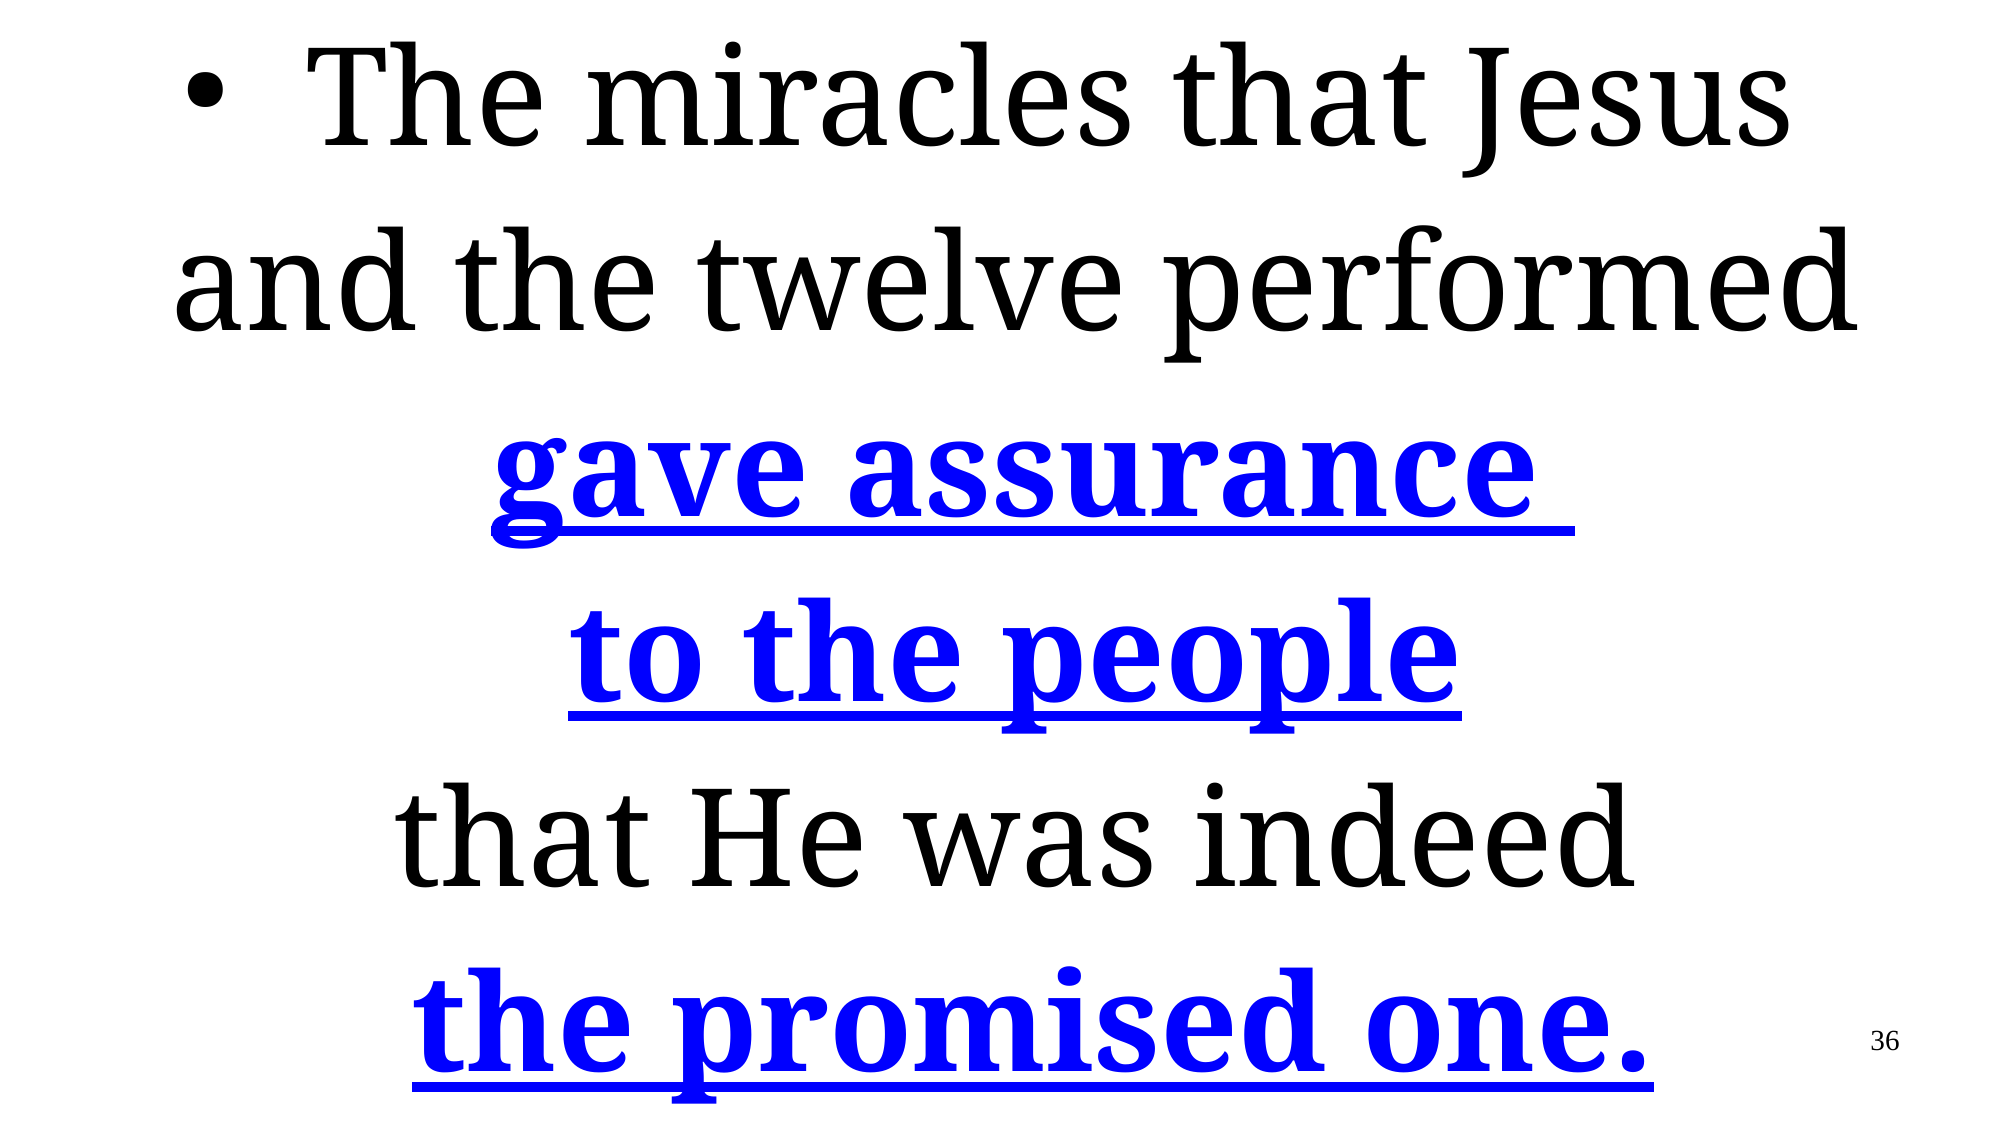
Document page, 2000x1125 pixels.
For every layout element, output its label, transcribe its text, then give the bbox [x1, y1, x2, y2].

list The miracles that Jesus and the twelve performed gave assurance to the people that He was indeed the promised one. [0, 0, 1996, 1123]
